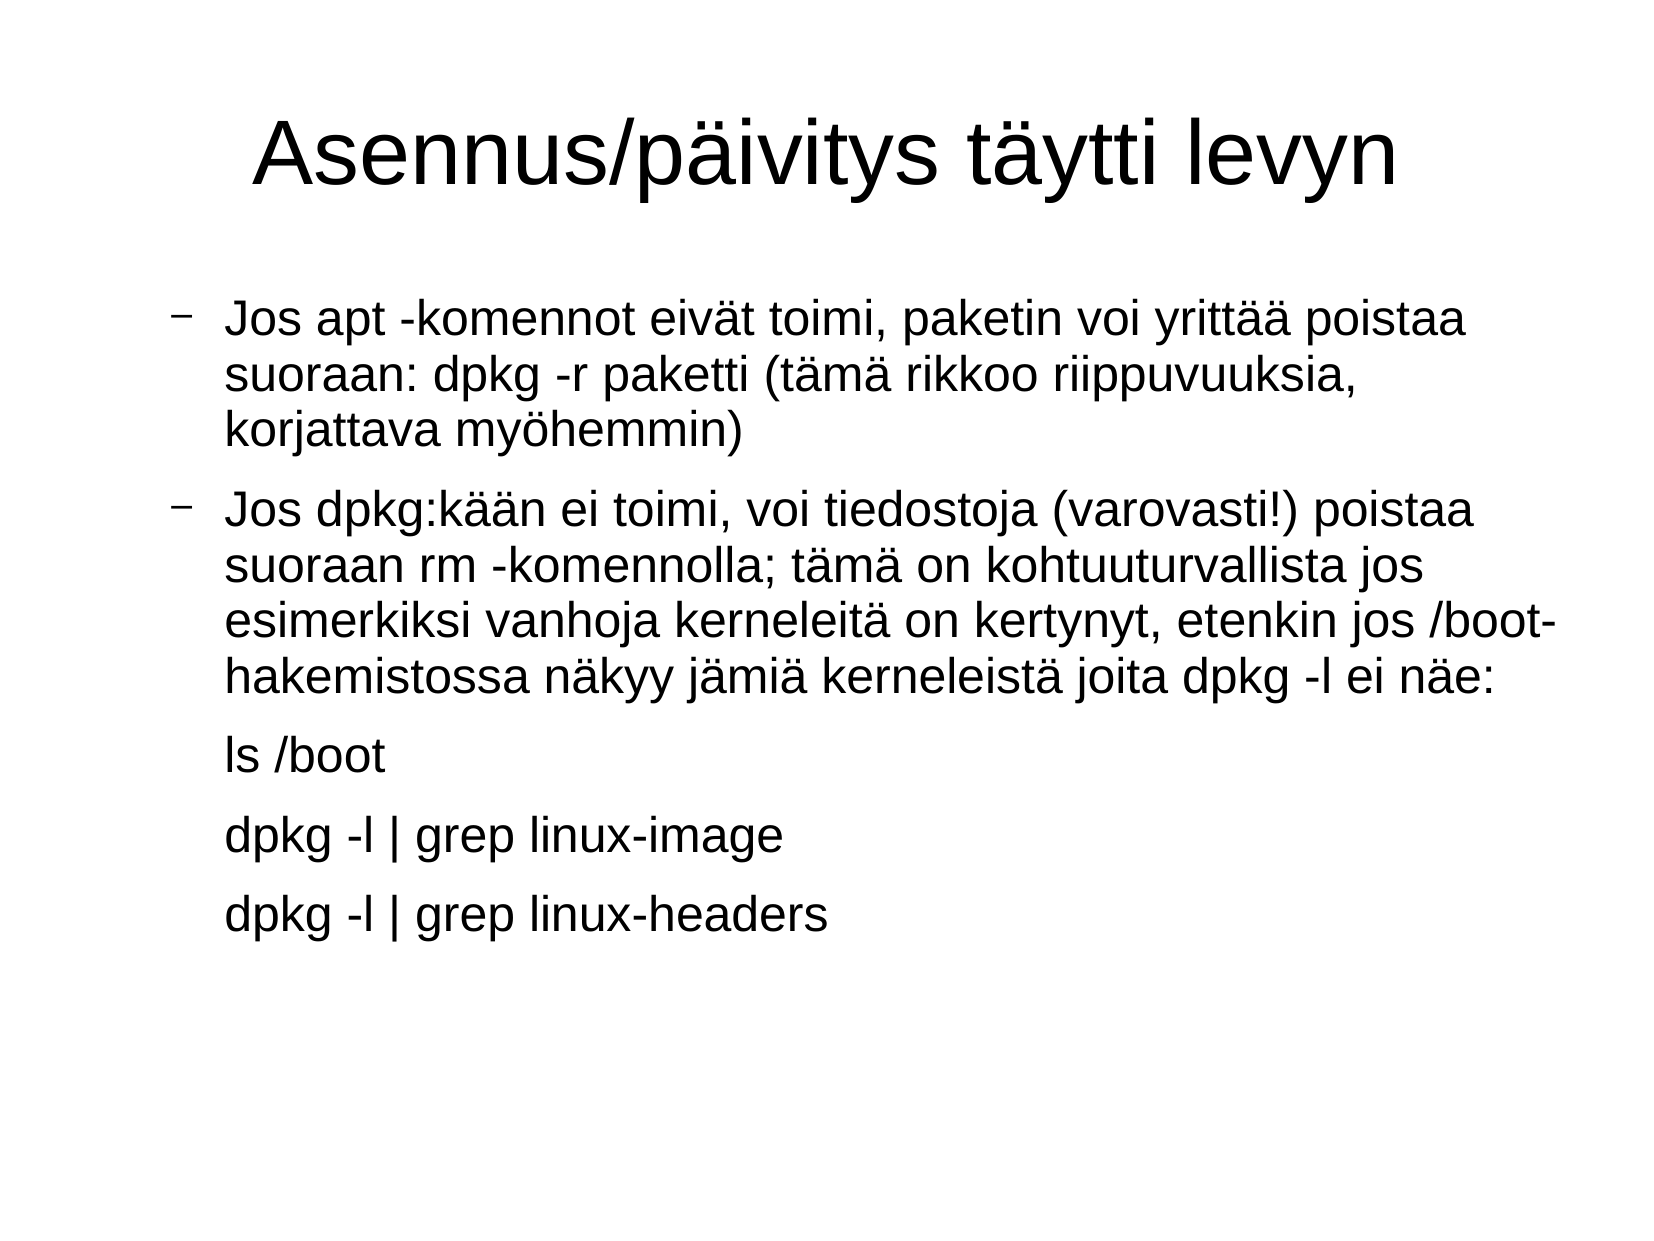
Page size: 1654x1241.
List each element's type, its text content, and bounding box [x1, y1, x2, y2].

title Asennus/päivitys täytti levyn [82, 49, 1571, 257]
list Jos apt -komennot eivät toimi, paketin voi yrittää poistaa suoraan: dpkg -r paketti (tämä rikkoo riippuvuuksia, korjattava myöhemmin) Jos dpkg:kään ei toimi, voi tiedostoja (varovasti!) poistaa suoraan rm -komennolla; tämä on kohtuuturvallista jos esimerkiksi vanhoja kerneleitä on kertynyt, etenkin jos /boot-hakemistossa näkyy jämiä kerneleistä joita dpkg -l ei näe: ls /boot dpkg -l | grep linux-image dpkg -l | grep linux-headers [82, 290, 1571, 1010]
